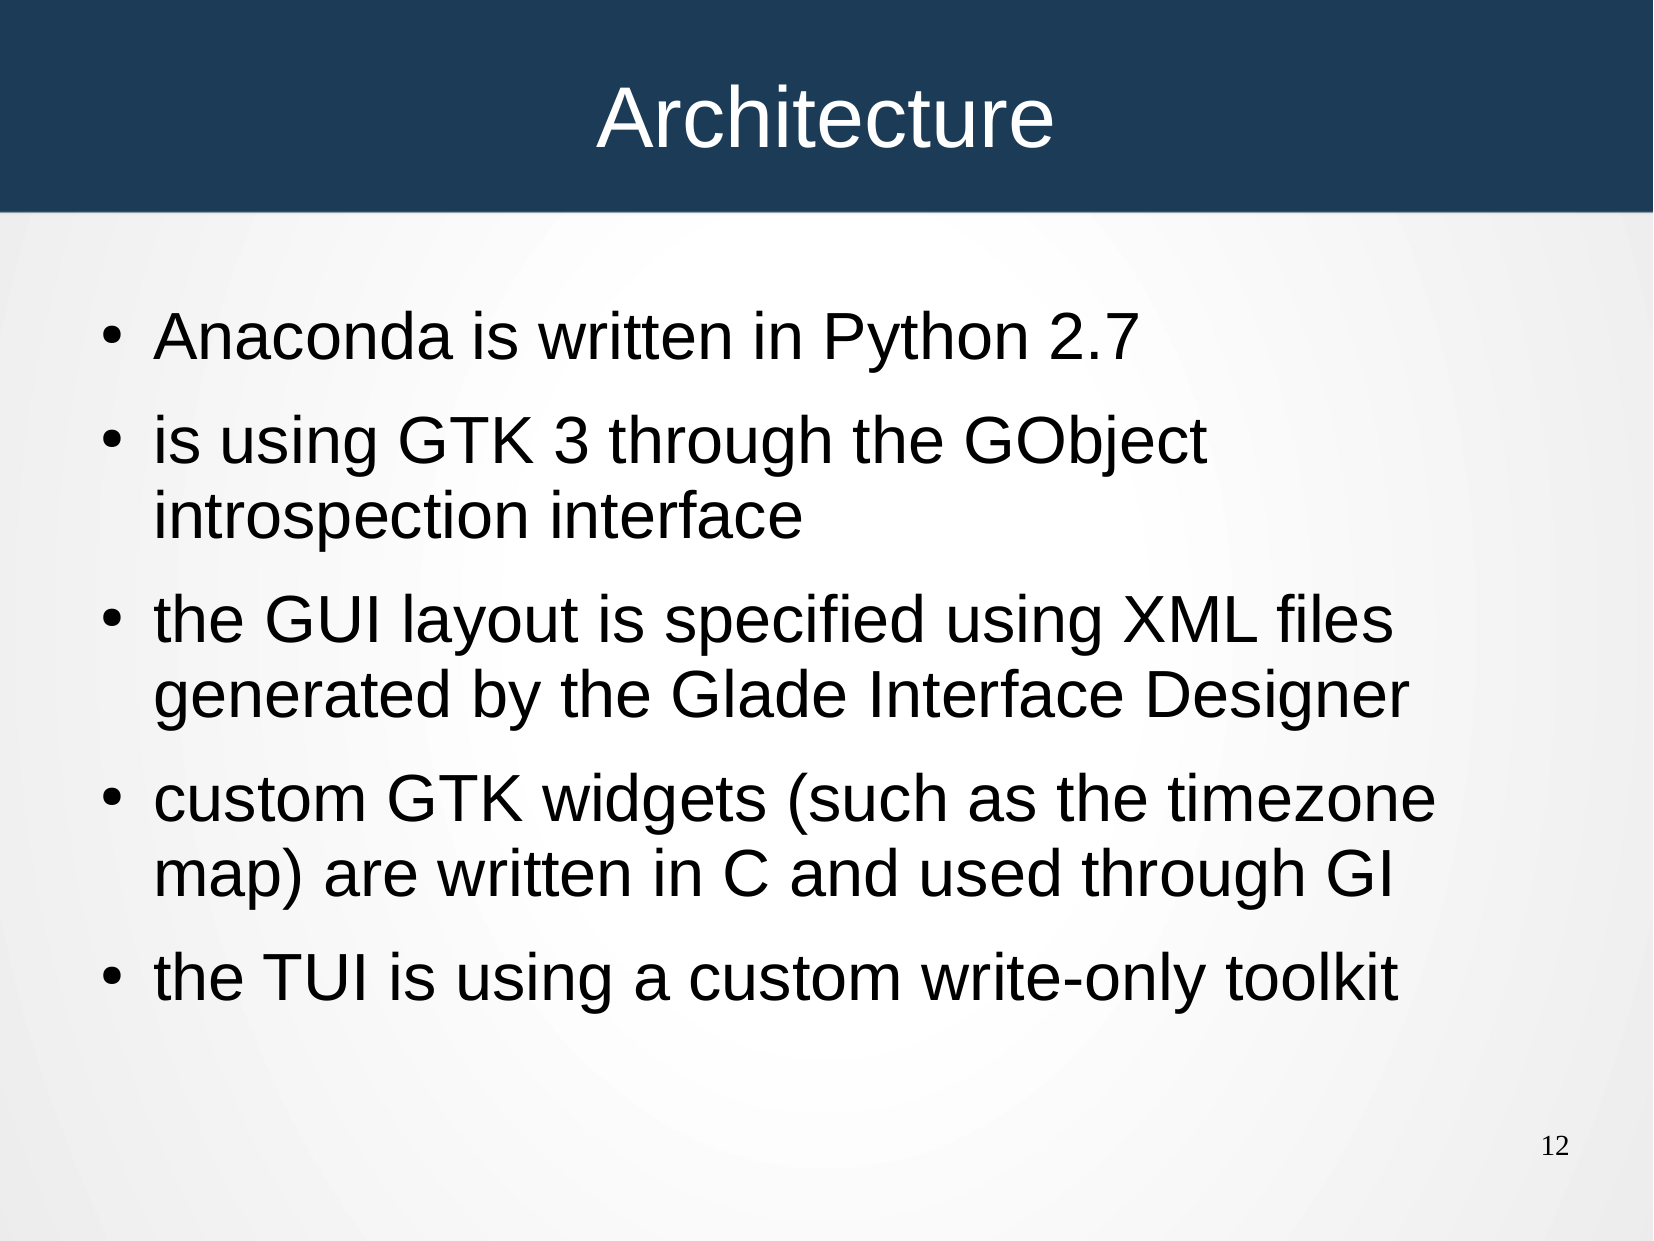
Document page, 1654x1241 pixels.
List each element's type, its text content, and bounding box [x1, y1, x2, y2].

picture [0, 0, 1653, 1241]
list Anaconda is written in Python 2.7 is using GTK 3 through the GObject introspection interface the GUI layout is specified using XML files generated by the Glade Interface Designer custom GTK widgets (such as the timezone map) are written in C and used through GI the TUI is using a custom write-only toolkit [82, 299, 1571, 1019]
title Architecture [82, 47, 1571, 189]
